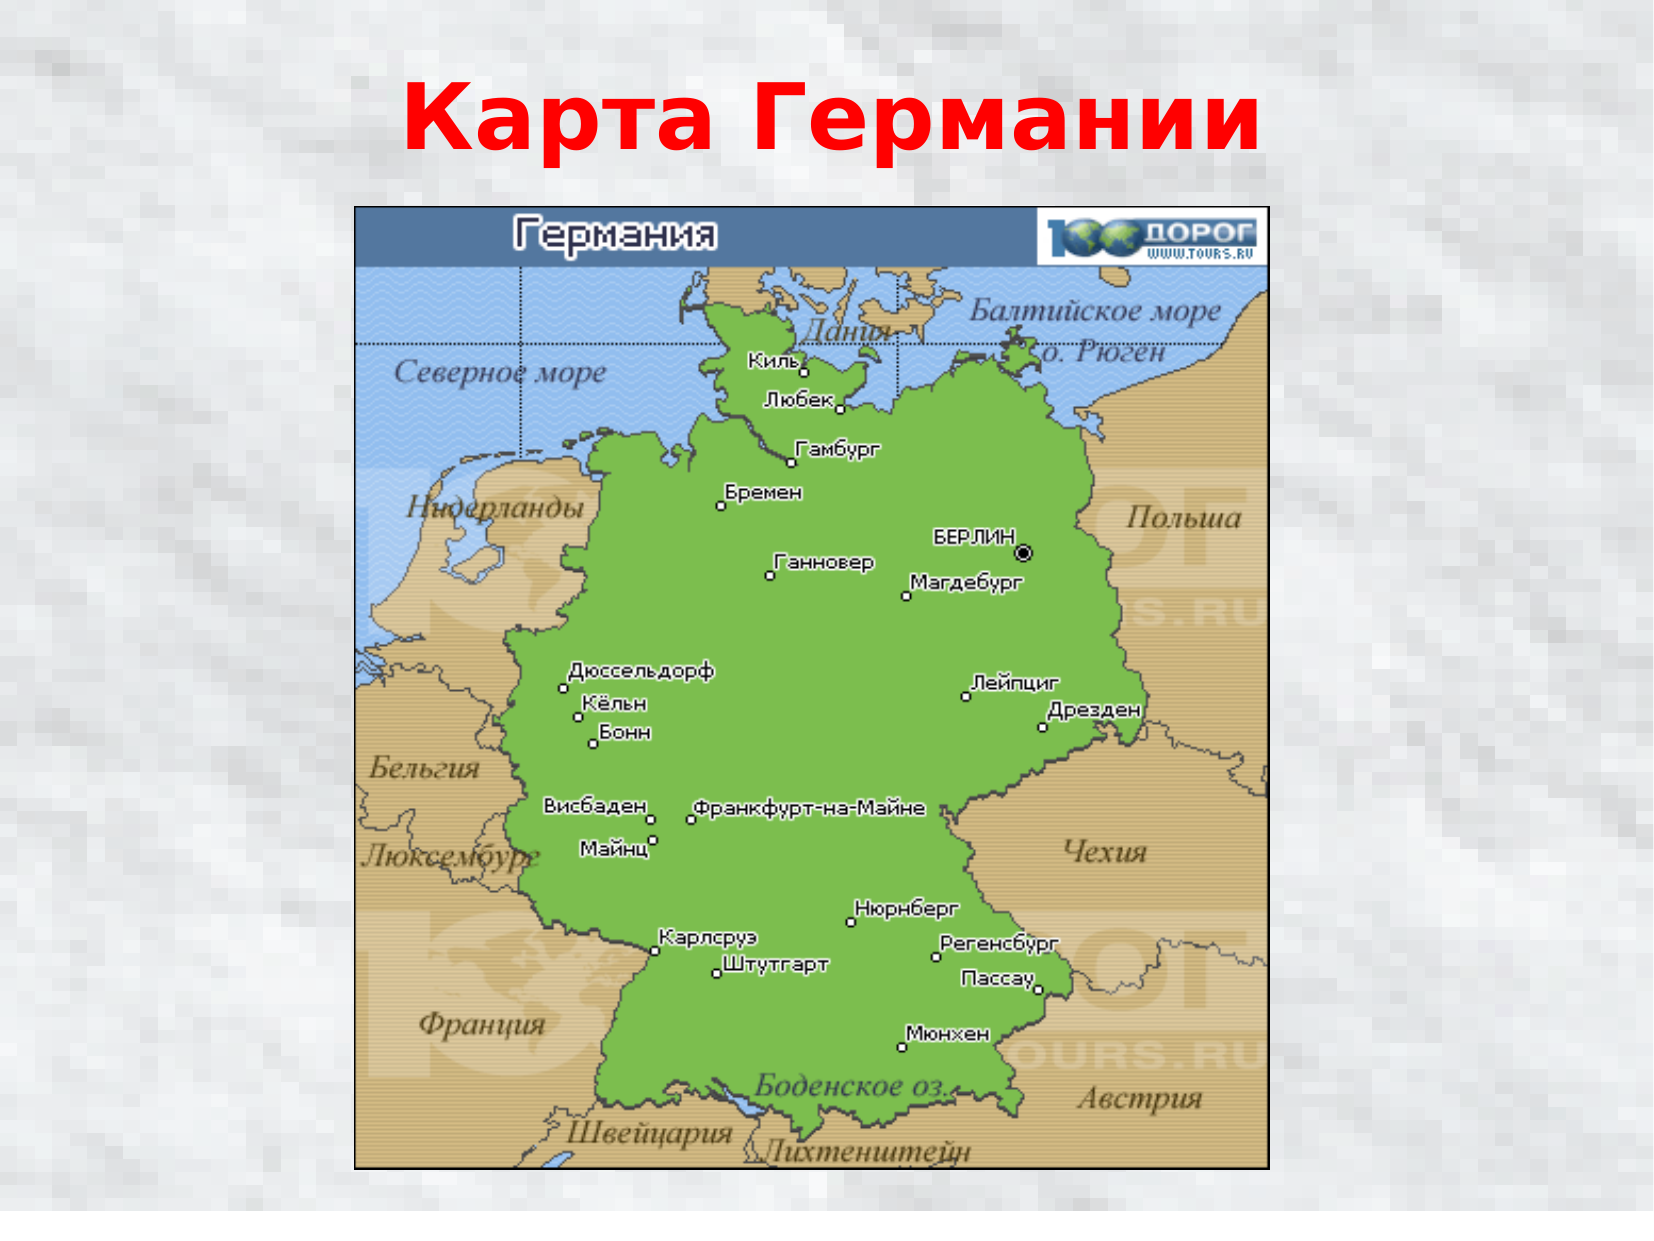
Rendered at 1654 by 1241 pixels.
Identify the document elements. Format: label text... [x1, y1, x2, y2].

picture [0, 0, 1654, 1211]
title Карта Германии [88, 29, 1577, 207]
